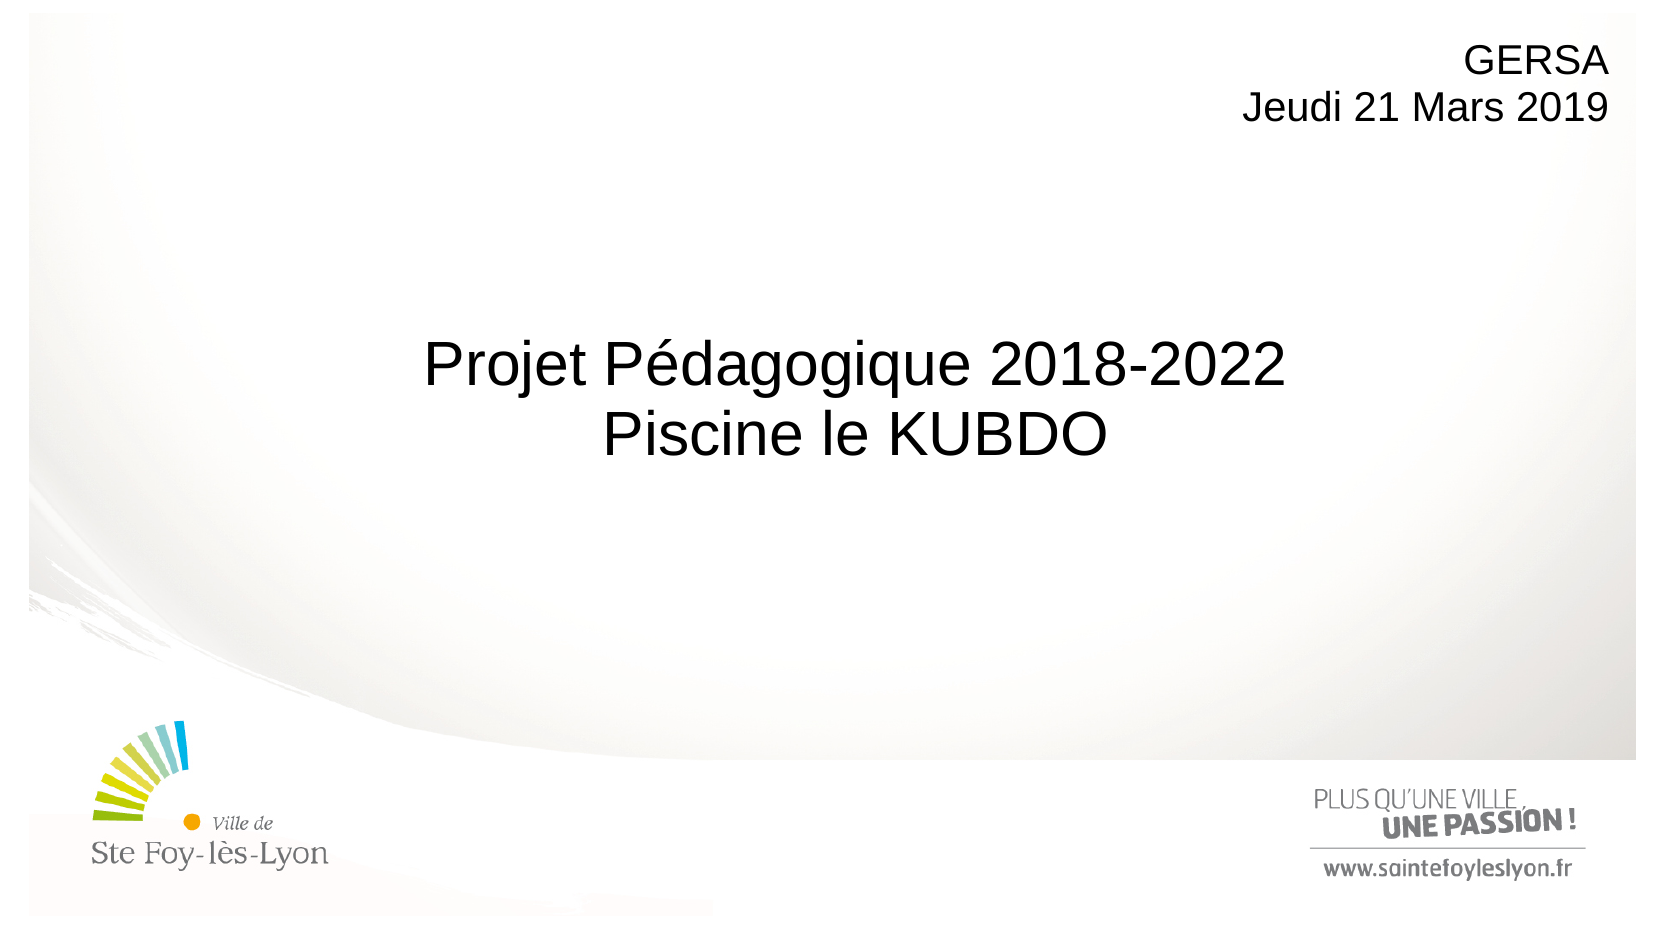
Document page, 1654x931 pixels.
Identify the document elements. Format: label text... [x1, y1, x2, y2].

picture [29, 13, 1636, 916]
text_box GERSA Jeudi 21 Mars 2019 [1062, 29, 1625, 138]
text_box Projet Pédagogique 2018-2022 Piscine le KUBDO [295, 236, 1418, 562]
